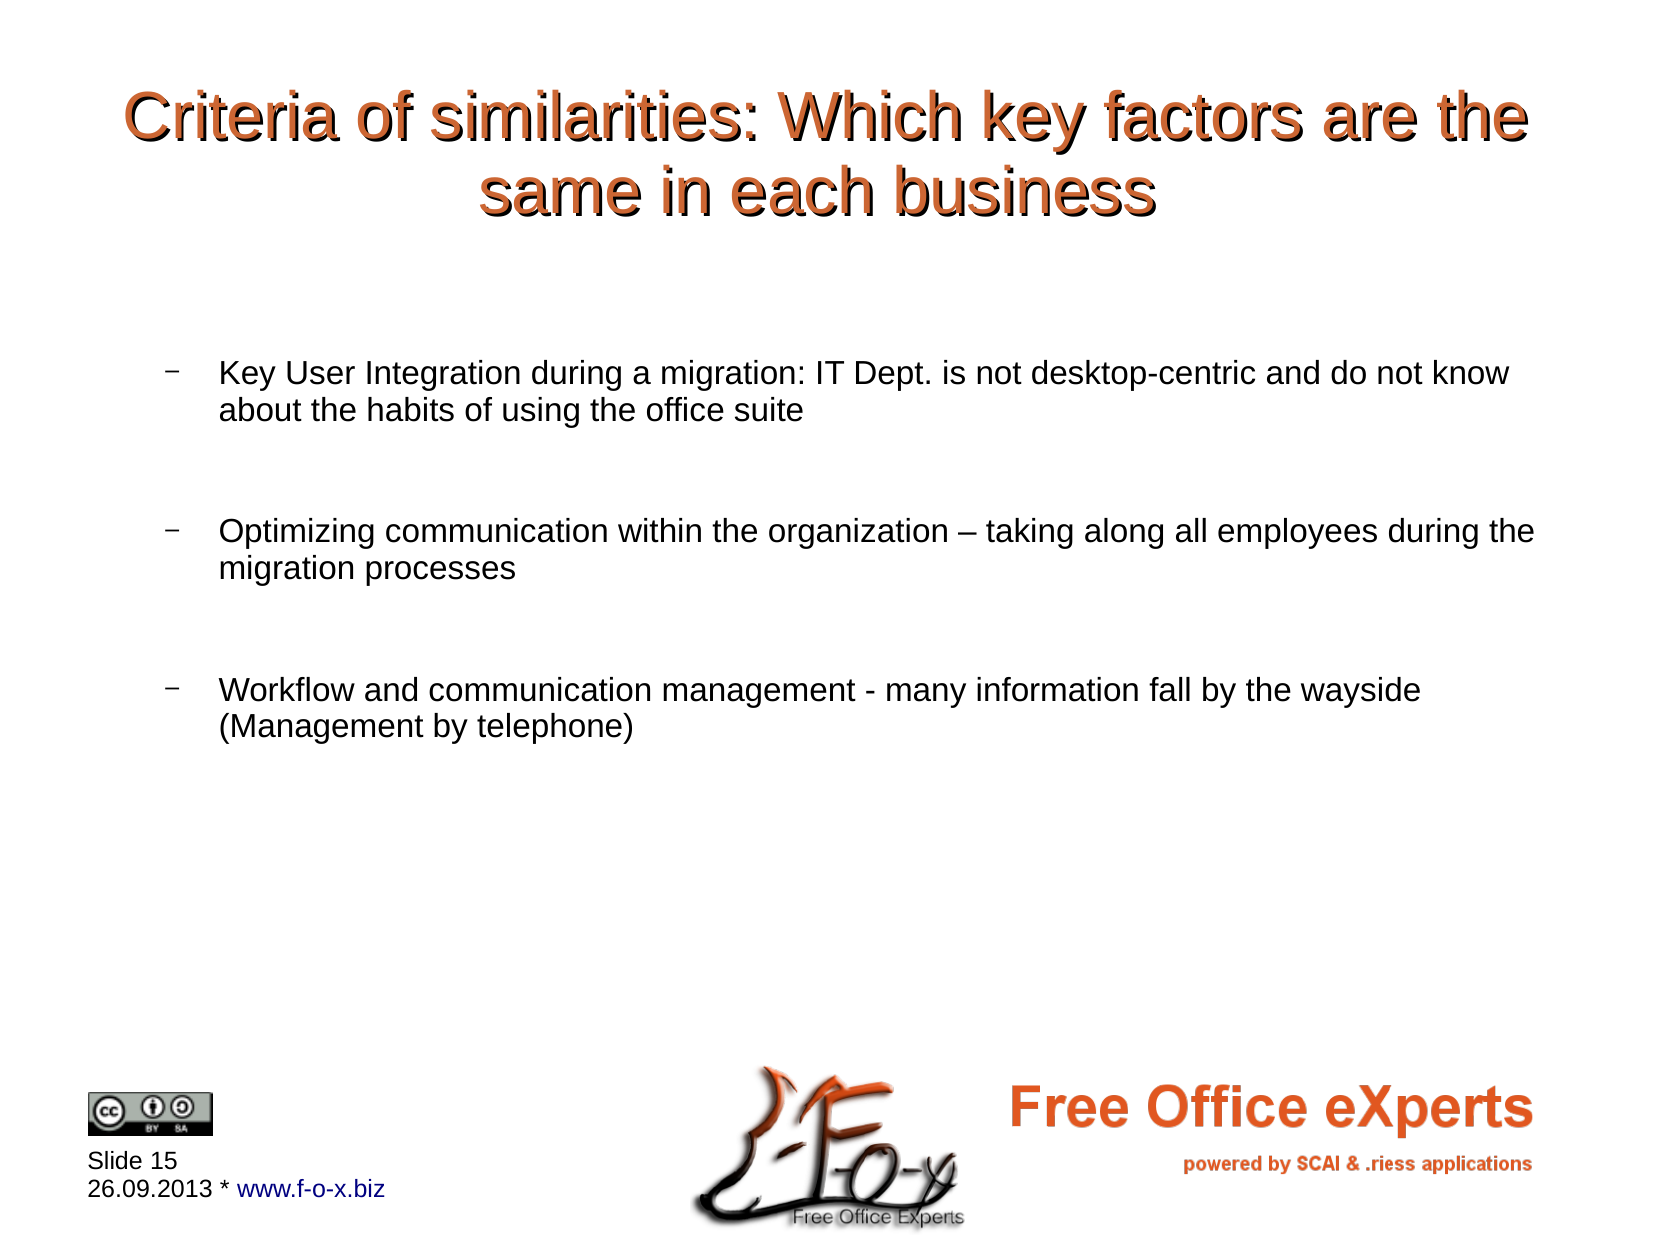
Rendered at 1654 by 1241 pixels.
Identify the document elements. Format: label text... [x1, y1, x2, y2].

list Key User Integration during a migration: IT Dept. is not desktop-centric and do not know about the habits of using the office suite Optimizing communication within the organization – taking along all employees during the migration processes Workflow and communication management - many information fall by the wayside (Management by telephone) [76, 354, 1565, 768]
picture [690, 1052, 1565, 1236]
title Criteria of similarities: Which key factors are the same in each business [82, 49, 1571, 257]
picture [88, 1092, 213, 1136]
